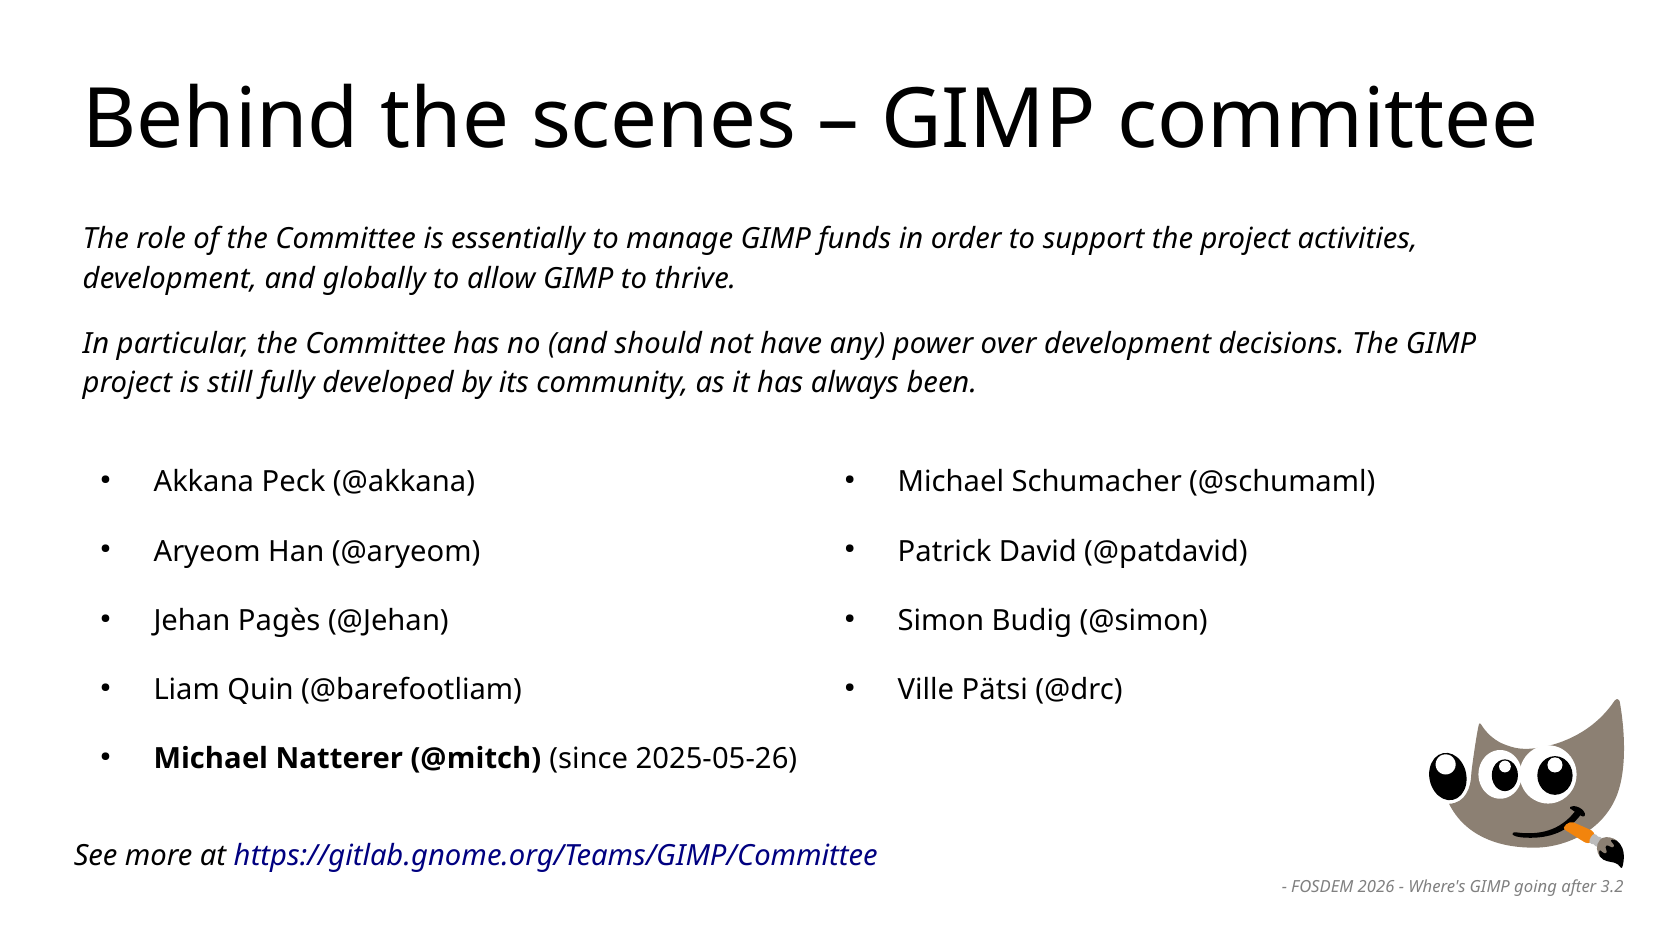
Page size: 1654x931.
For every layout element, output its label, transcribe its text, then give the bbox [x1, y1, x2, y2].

title Behind the scenes – GIMP committee [82, 37, 1571, 193]
list The role of the Committee is essentially to manage GIMP funds in order to support the project activities, development, and globally to allow GIMP to thrive. In particular, the Committee has no (and should not have any) power over development decisions. The GIMP project is still fully developed by its community, as it has always been. [82, 217, 1571, 443]
text_box See more at https://gitlab.gnome.org/Teams/GIMP/Committee [59, 826, 916, 886]
list Akkana Peck (@akkana) Aryeom Han (@aryeom) Jehan Pagès (@Jehan) Liam Quin (@barefootliam) Michael Natterer (@mitch) (since 2025-05-26) Michael Schumacher (@schumaml) Patrick David (@patdavid) Simon Budig (@simon) Ville Pätsi (@drc) [82, 460, 1571, 798]
